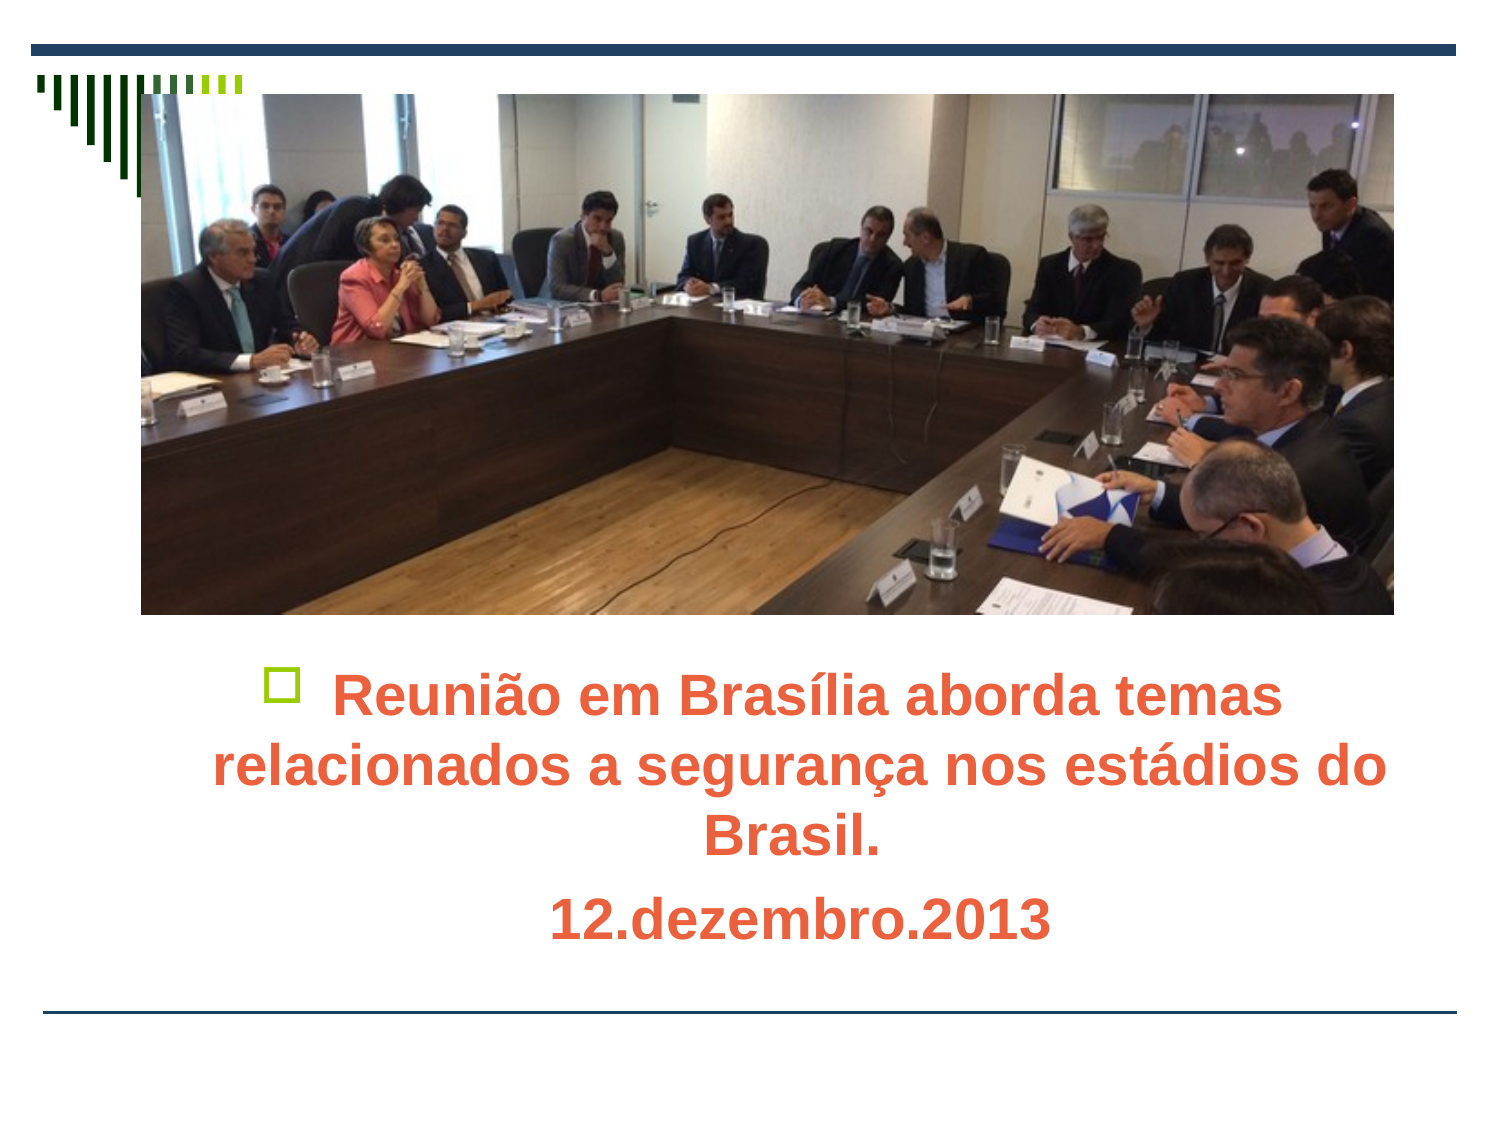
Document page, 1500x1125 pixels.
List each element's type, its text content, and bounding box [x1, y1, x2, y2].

picture [141, 94, 1394, 615]
list Reunião em Brasília aborda temas relacionados a segurança nos estádios do Brasil. 12.dezembro.2013 [141, 649, 1406, 1004]
